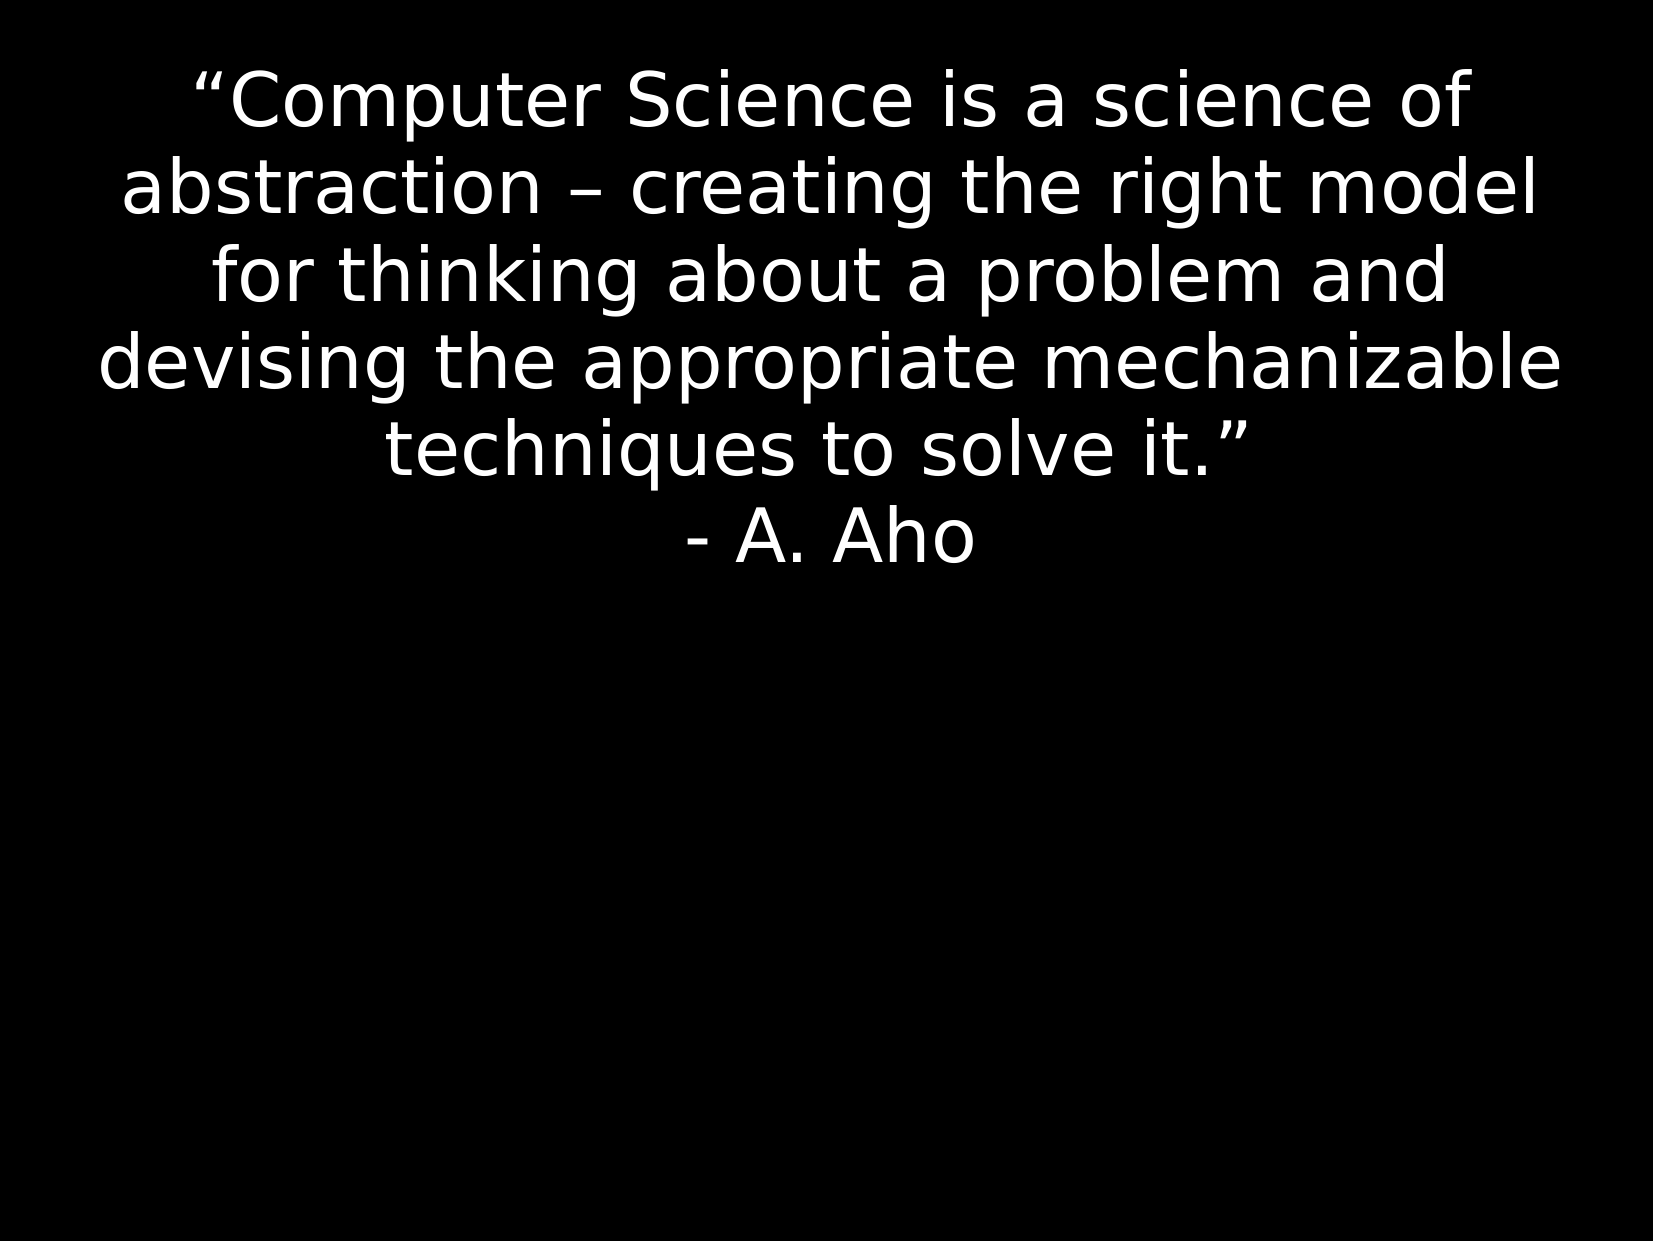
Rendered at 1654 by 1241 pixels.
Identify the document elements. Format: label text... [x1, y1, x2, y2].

title “Computer Science is a science of abstraction – creating the right model for thinking about a problem and devising the appropriate mechanizable techniques to solve it.” - A. Aho [87, 37, 1576, 601]
